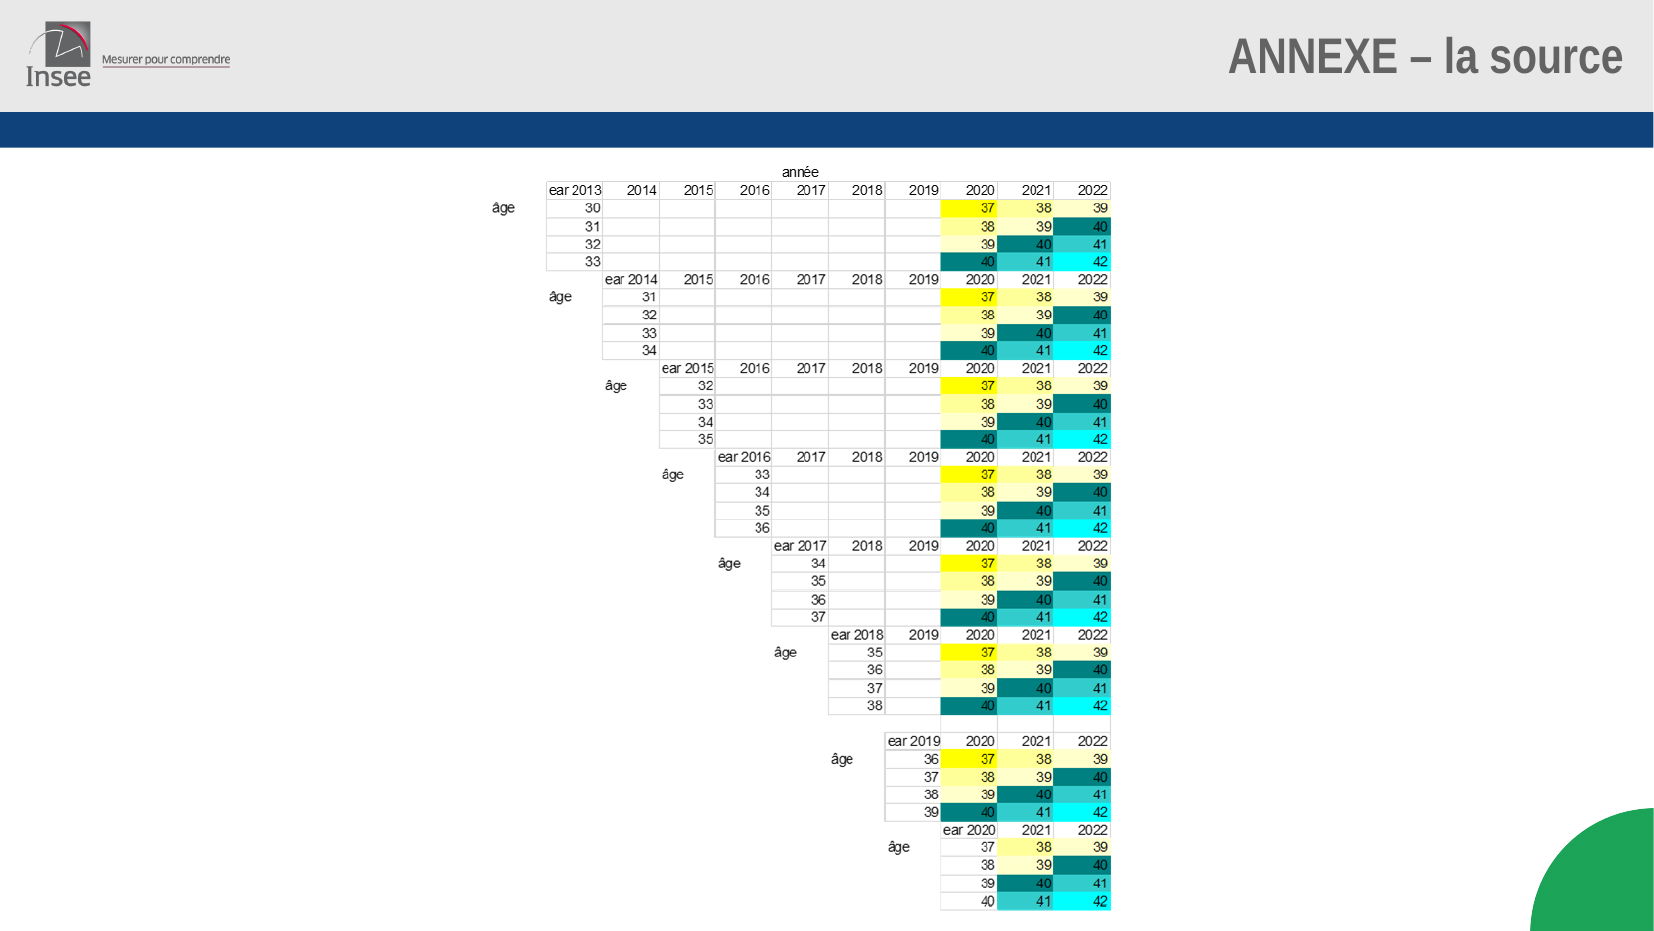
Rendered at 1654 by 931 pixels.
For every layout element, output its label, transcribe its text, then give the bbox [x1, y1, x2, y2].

picture [485, 158, 1169, 927]
text_box ANNEXE – la source [225, 23, 1624, 84]
picture [1530, 808, 1654, 931]
picture [23, 0, 230, 89]
